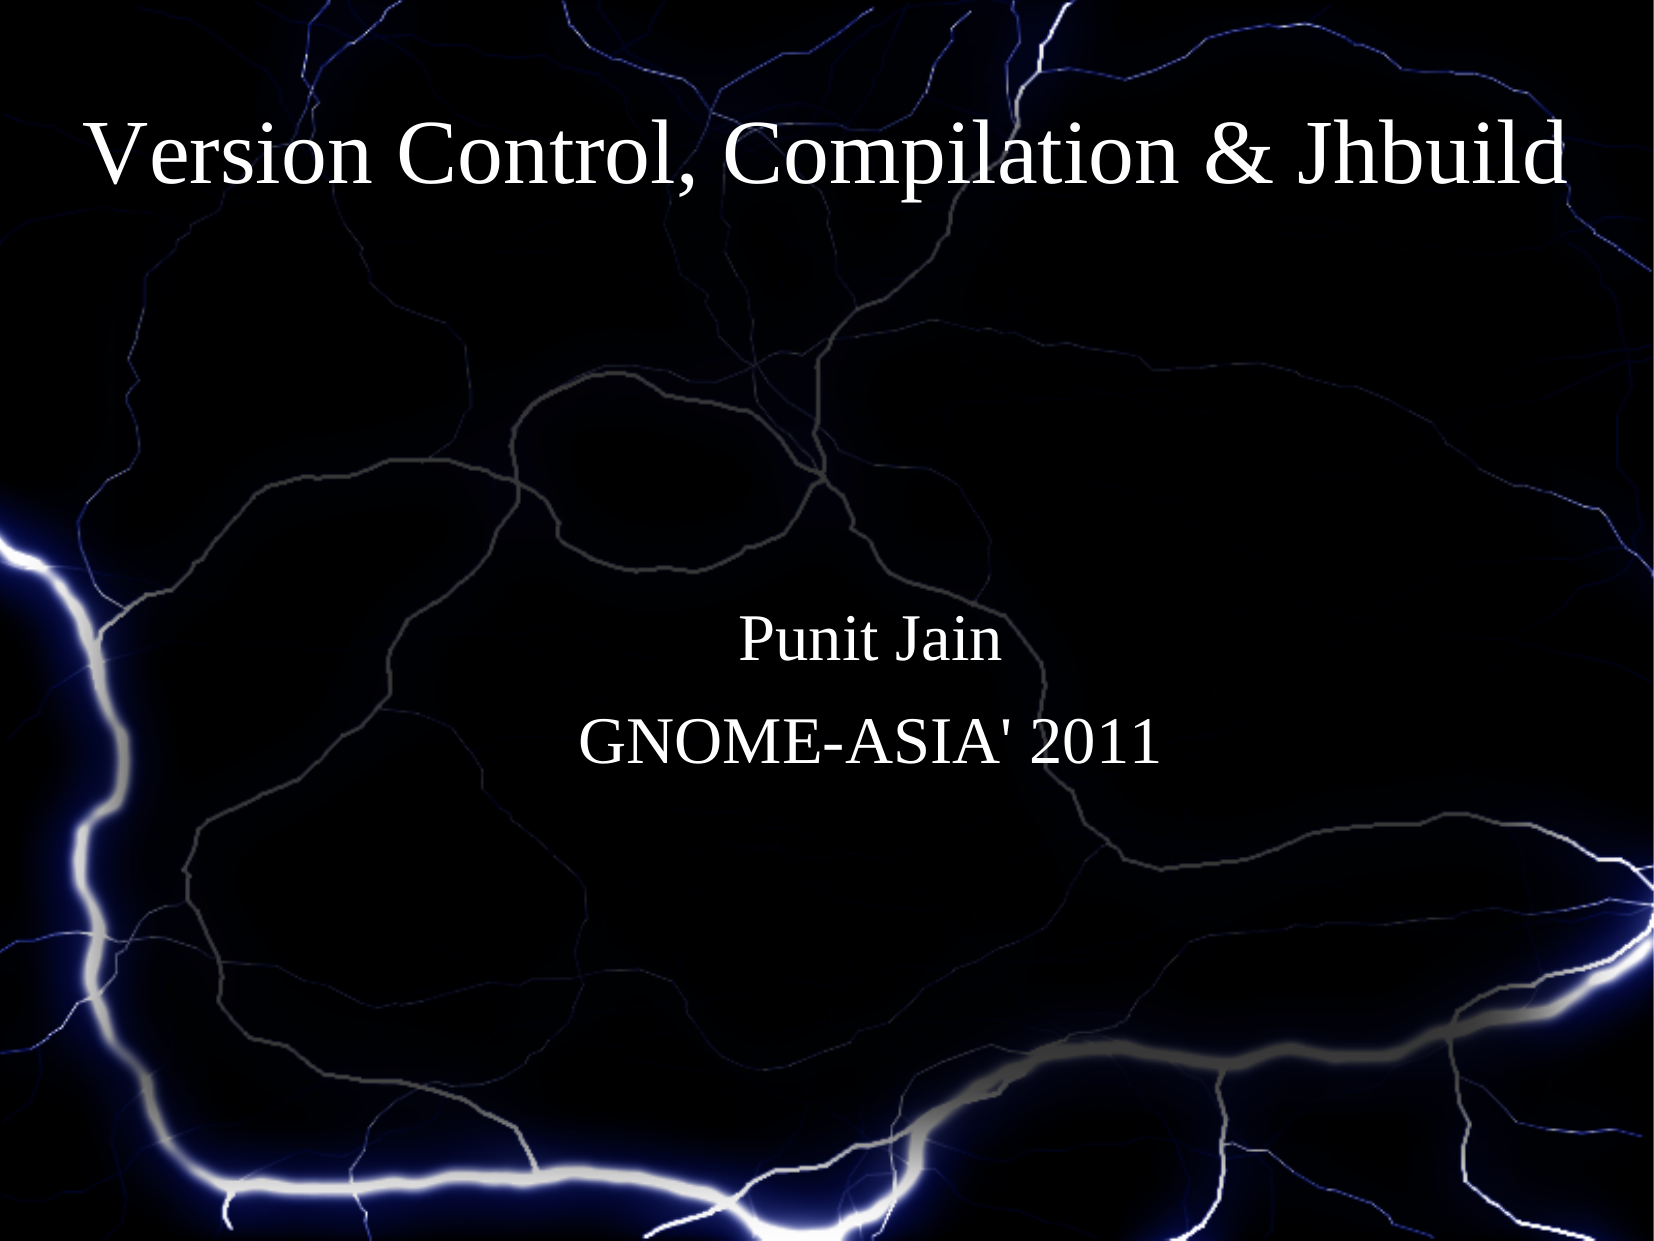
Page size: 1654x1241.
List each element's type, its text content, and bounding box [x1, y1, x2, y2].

title Version Control, Compilation & Jhbuild [82, 49, 1571, 257]
picture [0, 0, 1654, 1241]
list Punit Jain GNOME-ASIA' 2011 [82, 290, 1571, 1109]
